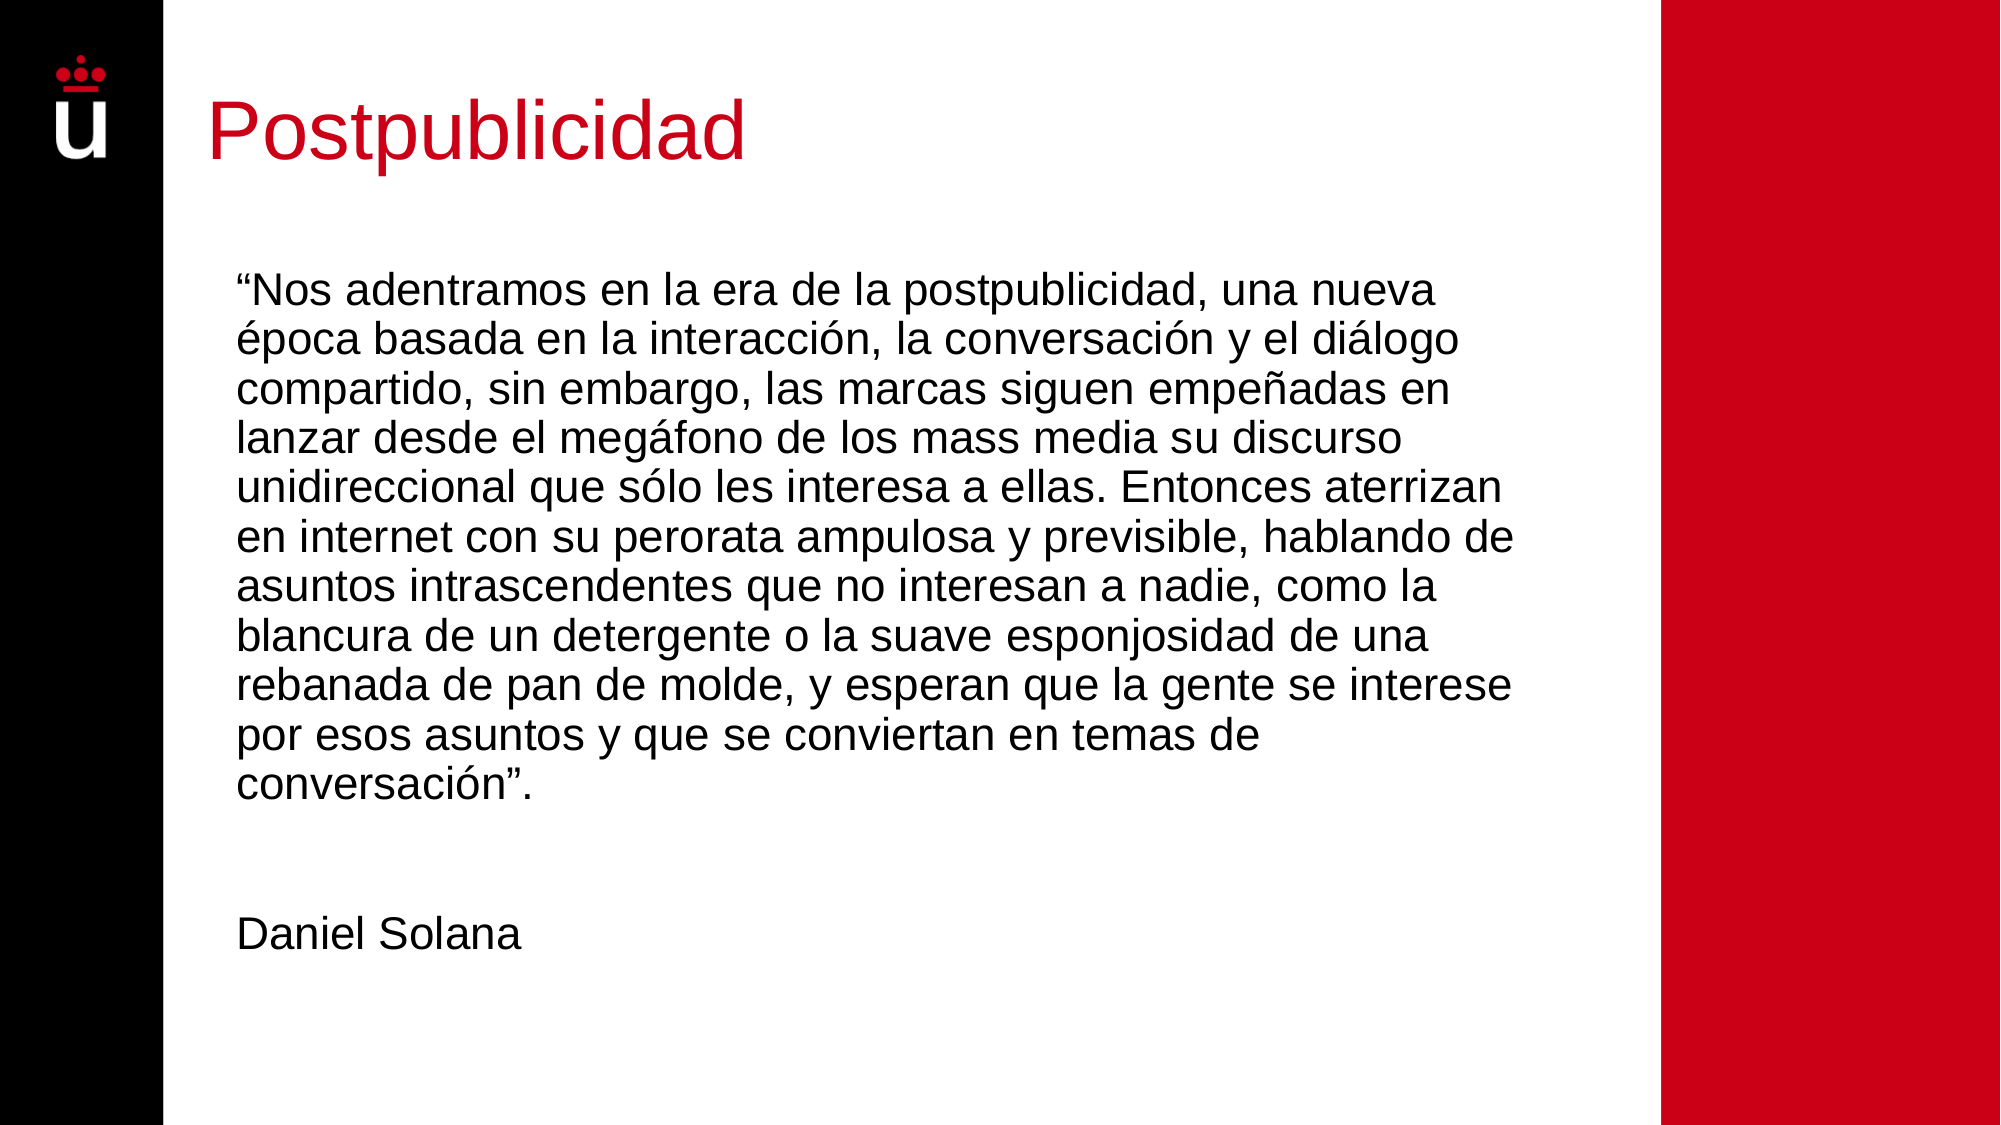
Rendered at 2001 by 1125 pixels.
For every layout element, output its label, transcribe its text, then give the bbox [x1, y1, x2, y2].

picture [55, 55, 117, 165]
list “Nos adentramos en la era de la postpublicidad, una nueva época basada en la interacción, la conversación y el diálogo compartido, sin embargo, las marcas siguen empeñadas en lanzar desde el megáfono de los mass media su discurso unidireccional que sólo les interesa a ellas. Entonces aterrizan en internet con su perorata ampulosa y previsible, hablando de asuntos intrascendentes que no interesan a nadie, como la blancura de un detergente o la suave esponjosidad de una rebanada de pan de molde, y esperan que la gente se interese por esos asuntos y que se conviertan en temas de conversación”. Daniel Solana [236, 296, 1527, 886]
list Postpublicidad [206, 234, 1595, 296]
